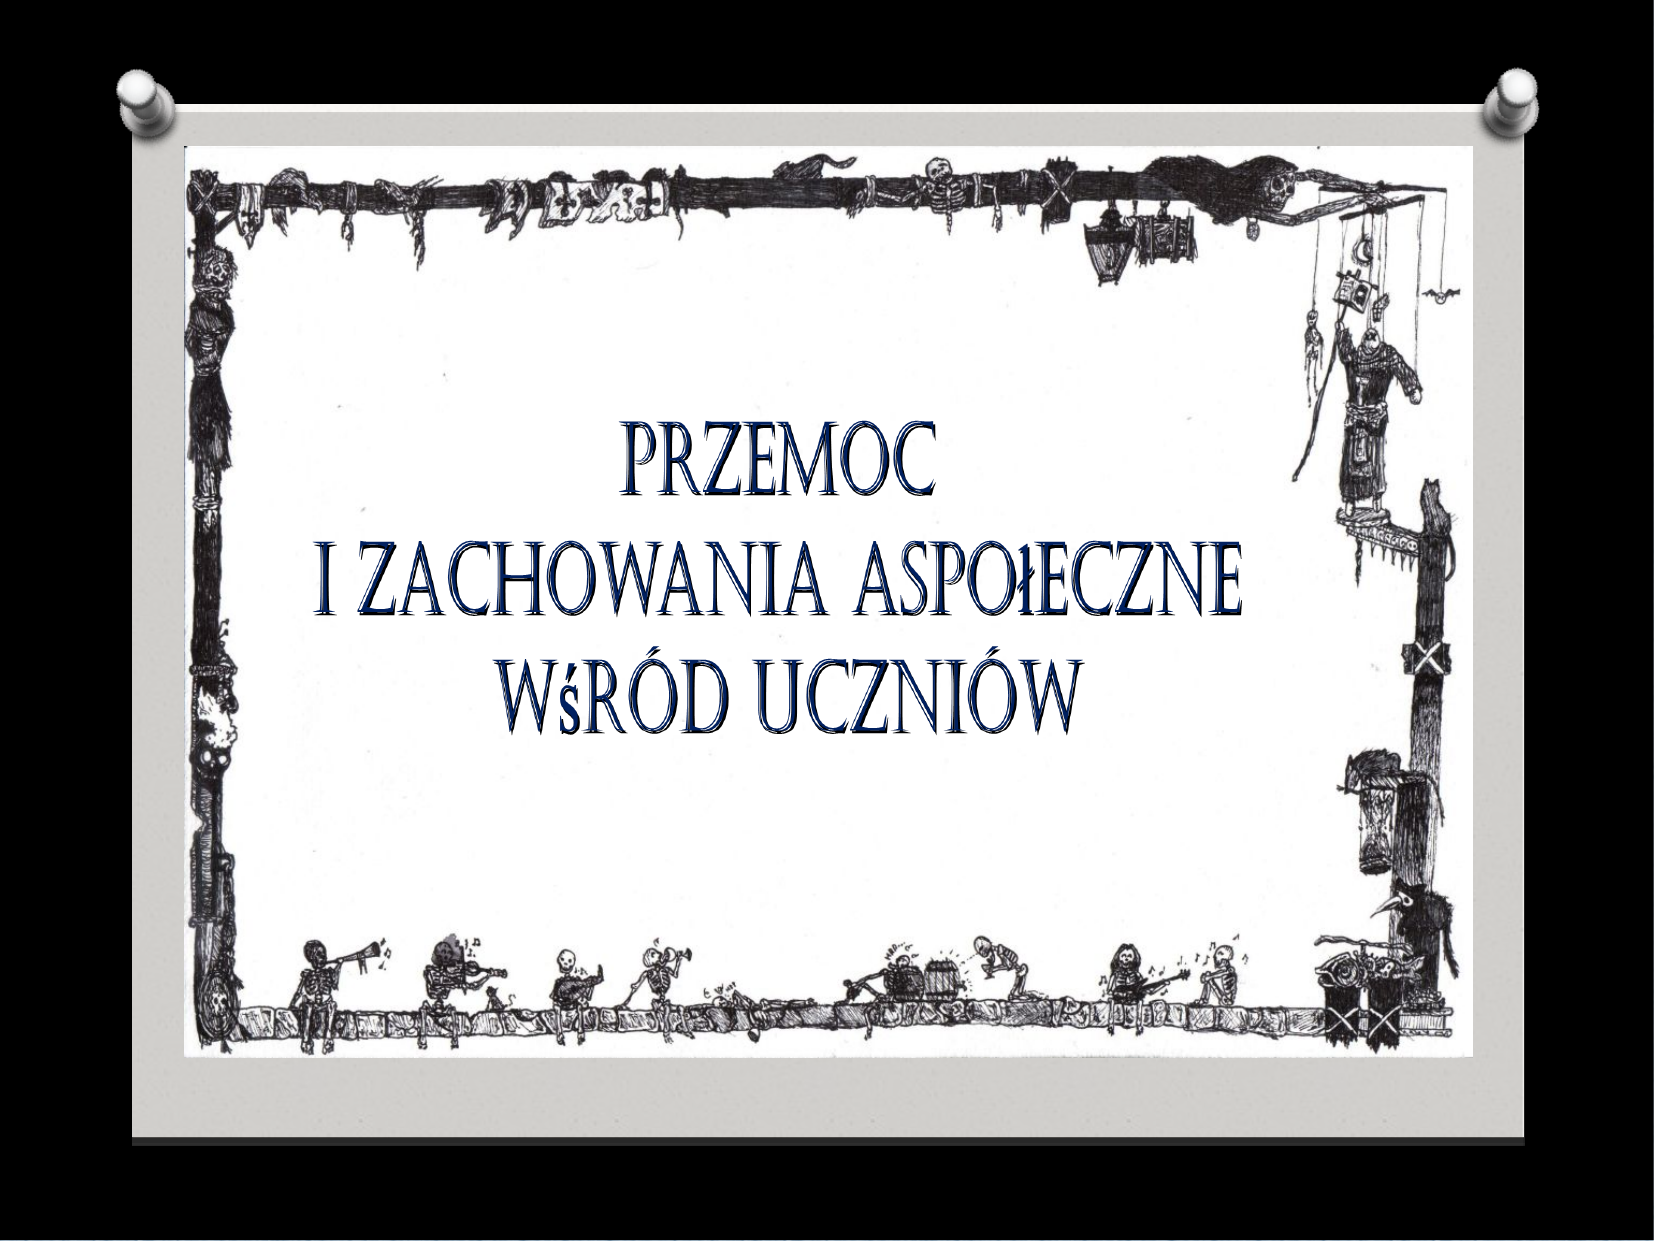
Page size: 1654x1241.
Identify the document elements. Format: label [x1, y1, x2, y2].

picture [1452, 38, 1586, 172]
picture [82, 32, 1473, 1058]
